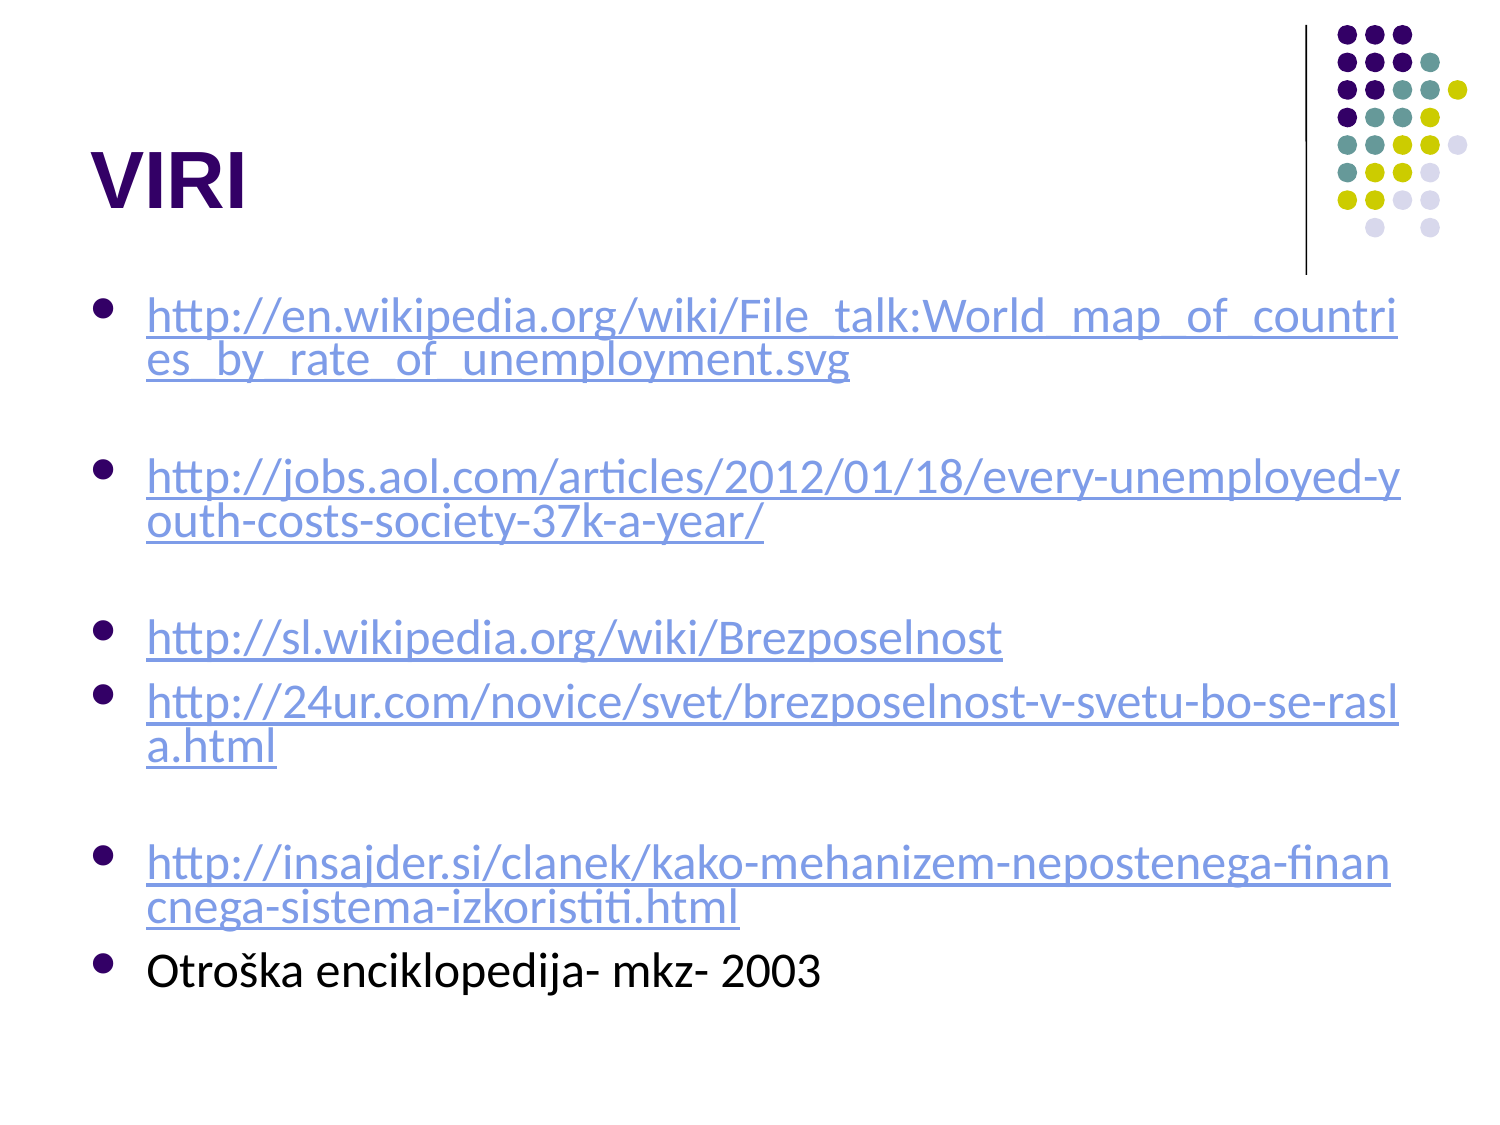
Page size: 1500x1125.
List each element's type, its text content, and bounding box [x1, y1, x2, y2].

title VIRI [75, 20, 1313, 233]
list http://en.wikipedia.org/wiki/File_talk:World_map_of_countries_by_rate_of_unemployment.svg http://jobs.aol.com/articles/2012/01/18/every-unemployed-youth-costs-society-37k-a-year/ http://sl.wikipedia.org/wiki/Brezposelnost http://24ur.com/novice/svet/brezposelnost-v-svetu-bo-se-rasla.html http://insajder.si/clanek/kako-mehanizem-nepostenega-financnega-sistema-izkoristiti.html Otroška enciklopedija- mkz- 2003 [75, 282, 1425, 1006]
